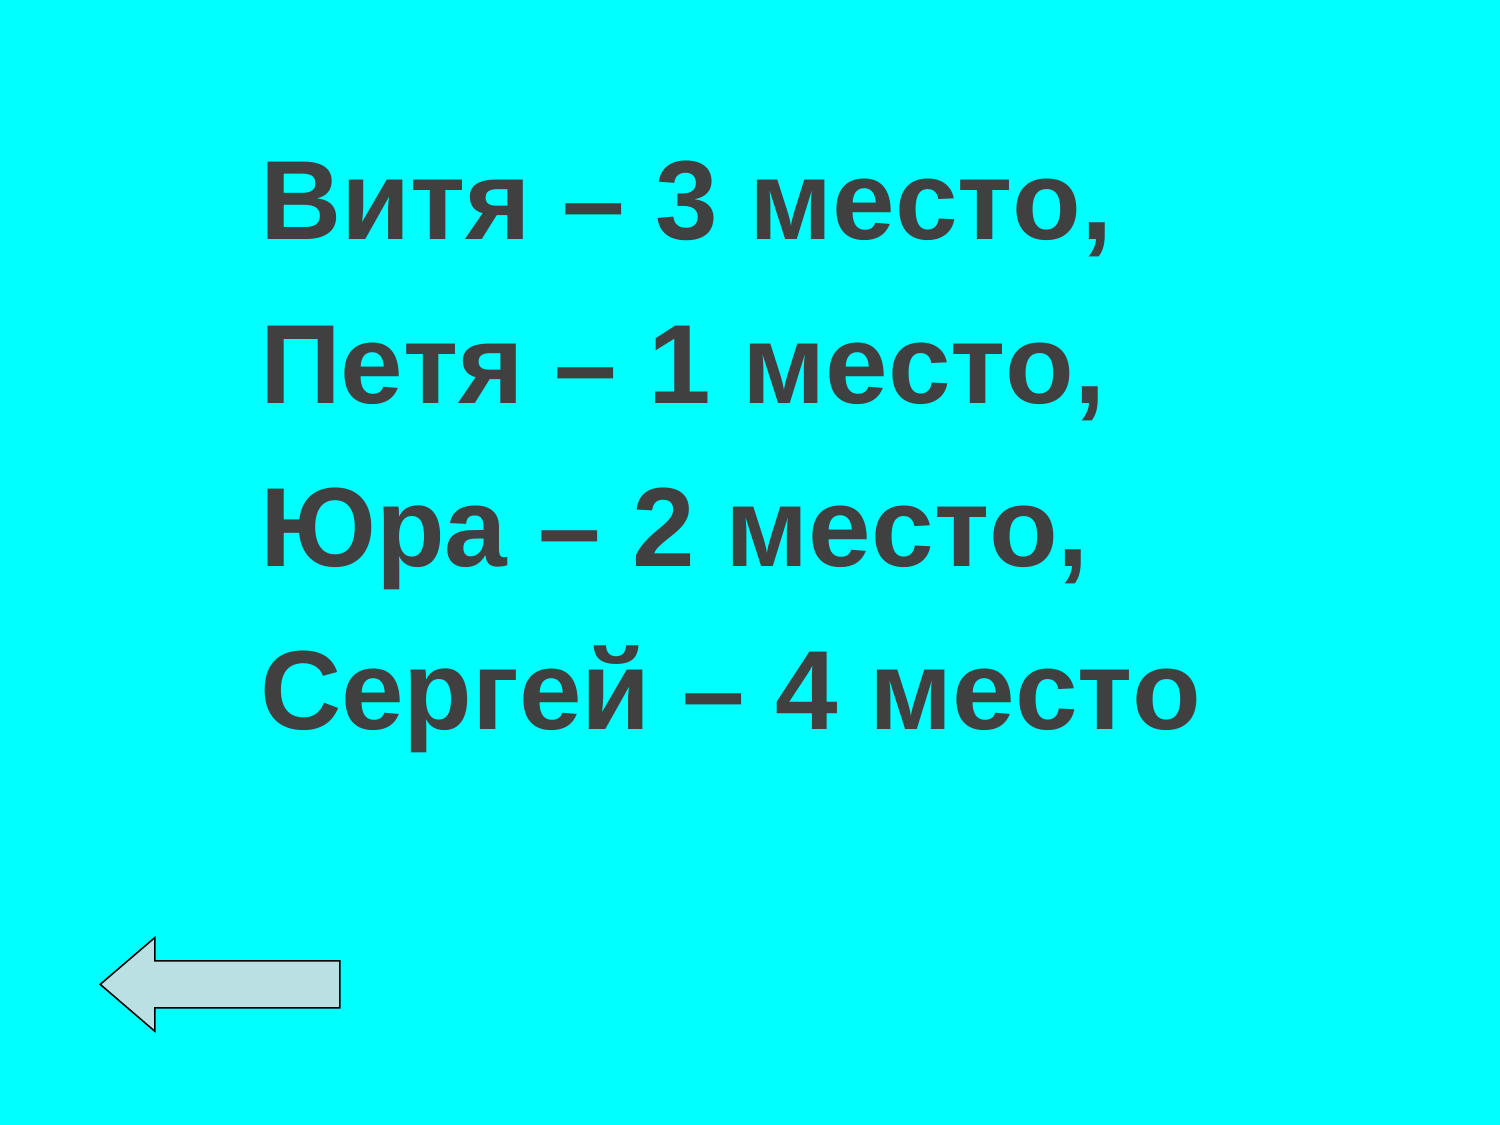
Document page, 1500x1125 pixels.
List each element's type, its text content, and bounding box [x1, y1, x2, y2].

list Витя – 3 место, Петя – 1 место, Юра – 2 место, Сергей – 4 место [187, 120, 1238, 950]
text_box [100, 937, 340, 1032]
